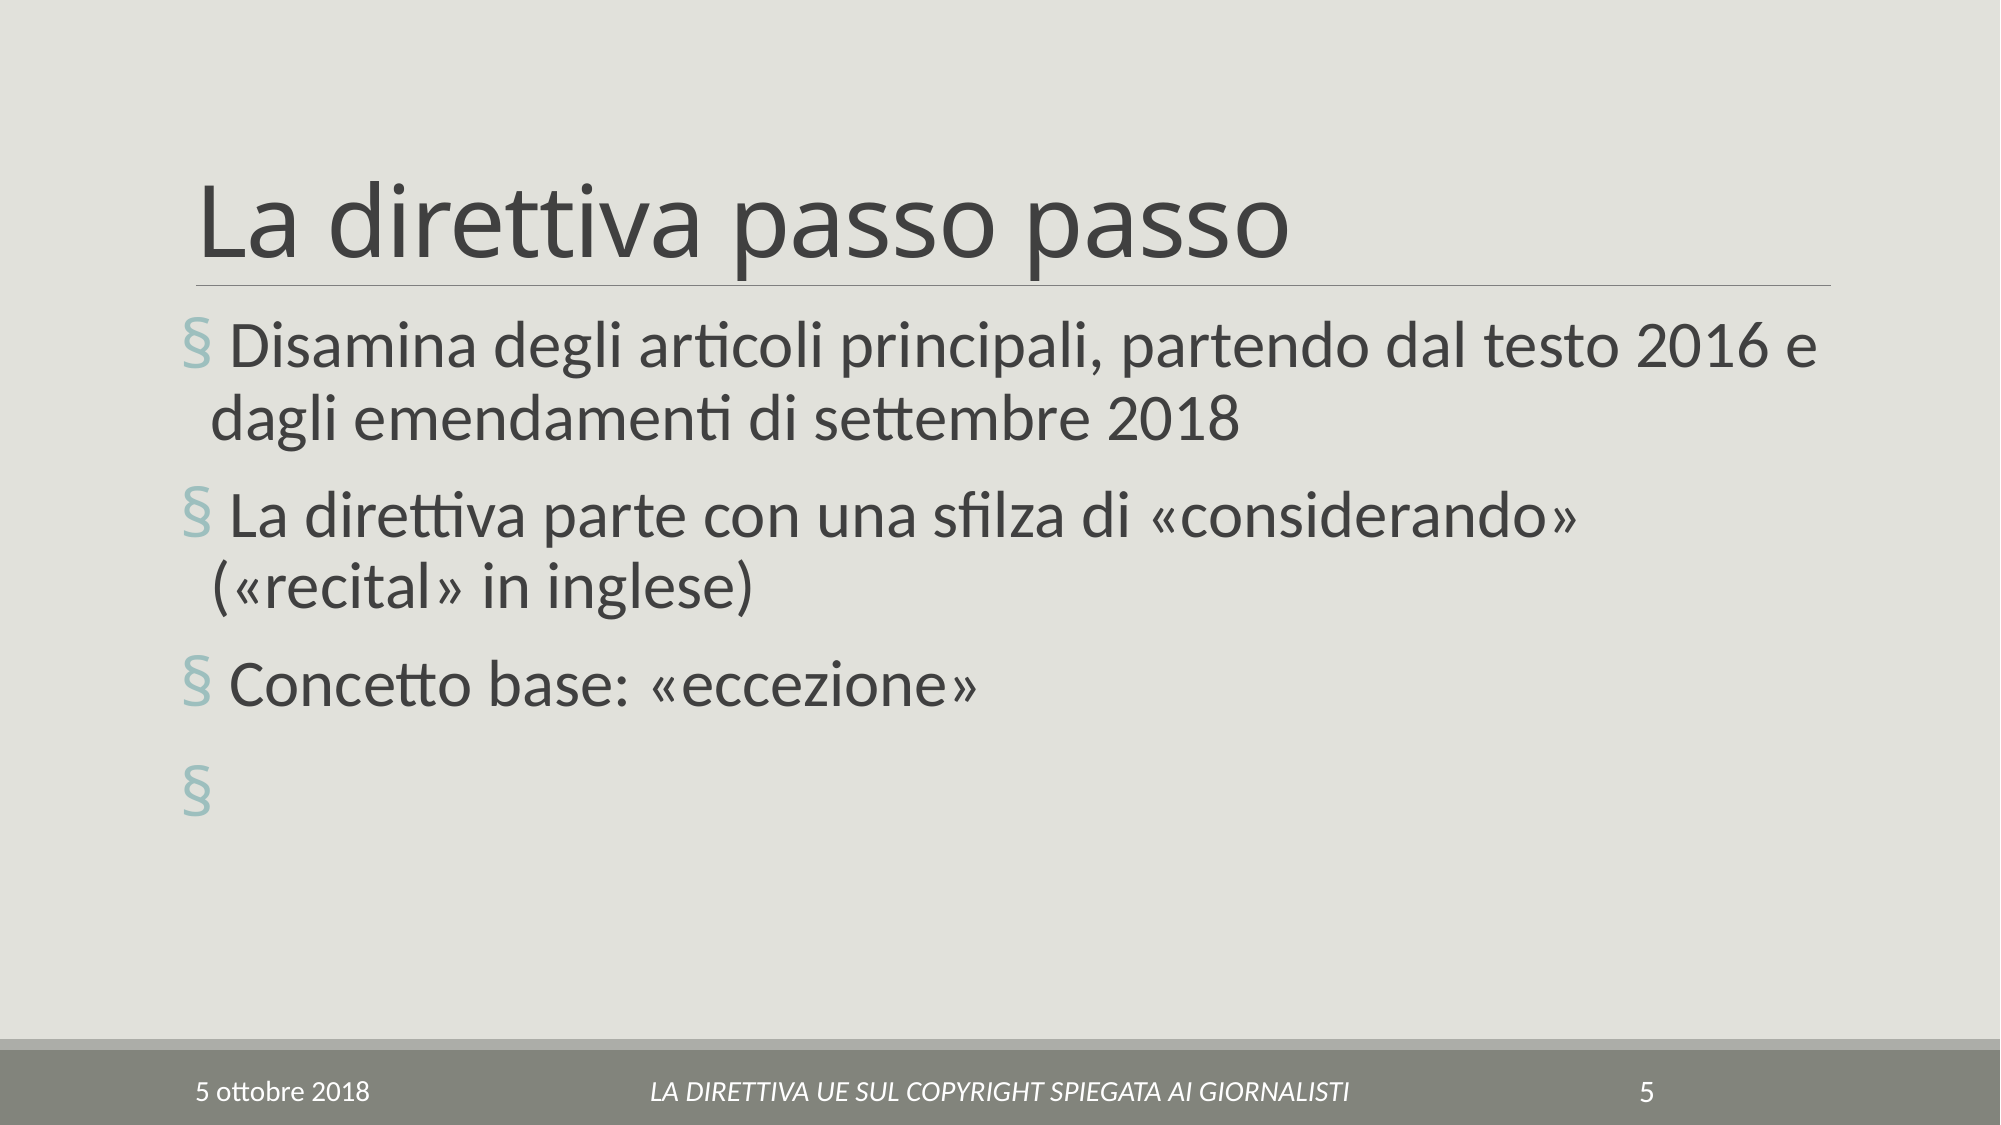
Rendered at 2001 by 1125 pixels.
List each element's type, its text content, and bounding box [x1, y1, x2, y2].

text_box La direttiva Ue sul copyright spiegata ai giornalisti [604, 1059, 1396, 1120]
text_box 5 [1624, 1059, 1840, 1120]
text_box 5 ottobre 2018 [180, 1059, 586, 1120]
list Disamina degli articoli principali, partendo dal testo 2016 e dagli emendamenti di settembre 2018 La direttiva parte con una sfilza di «considerando» («recital» in inglese) Concetto base: «eccezione» [180, 302, 1831, 963]
title La direttiva passo passo [180, 47, 1831, 286]
